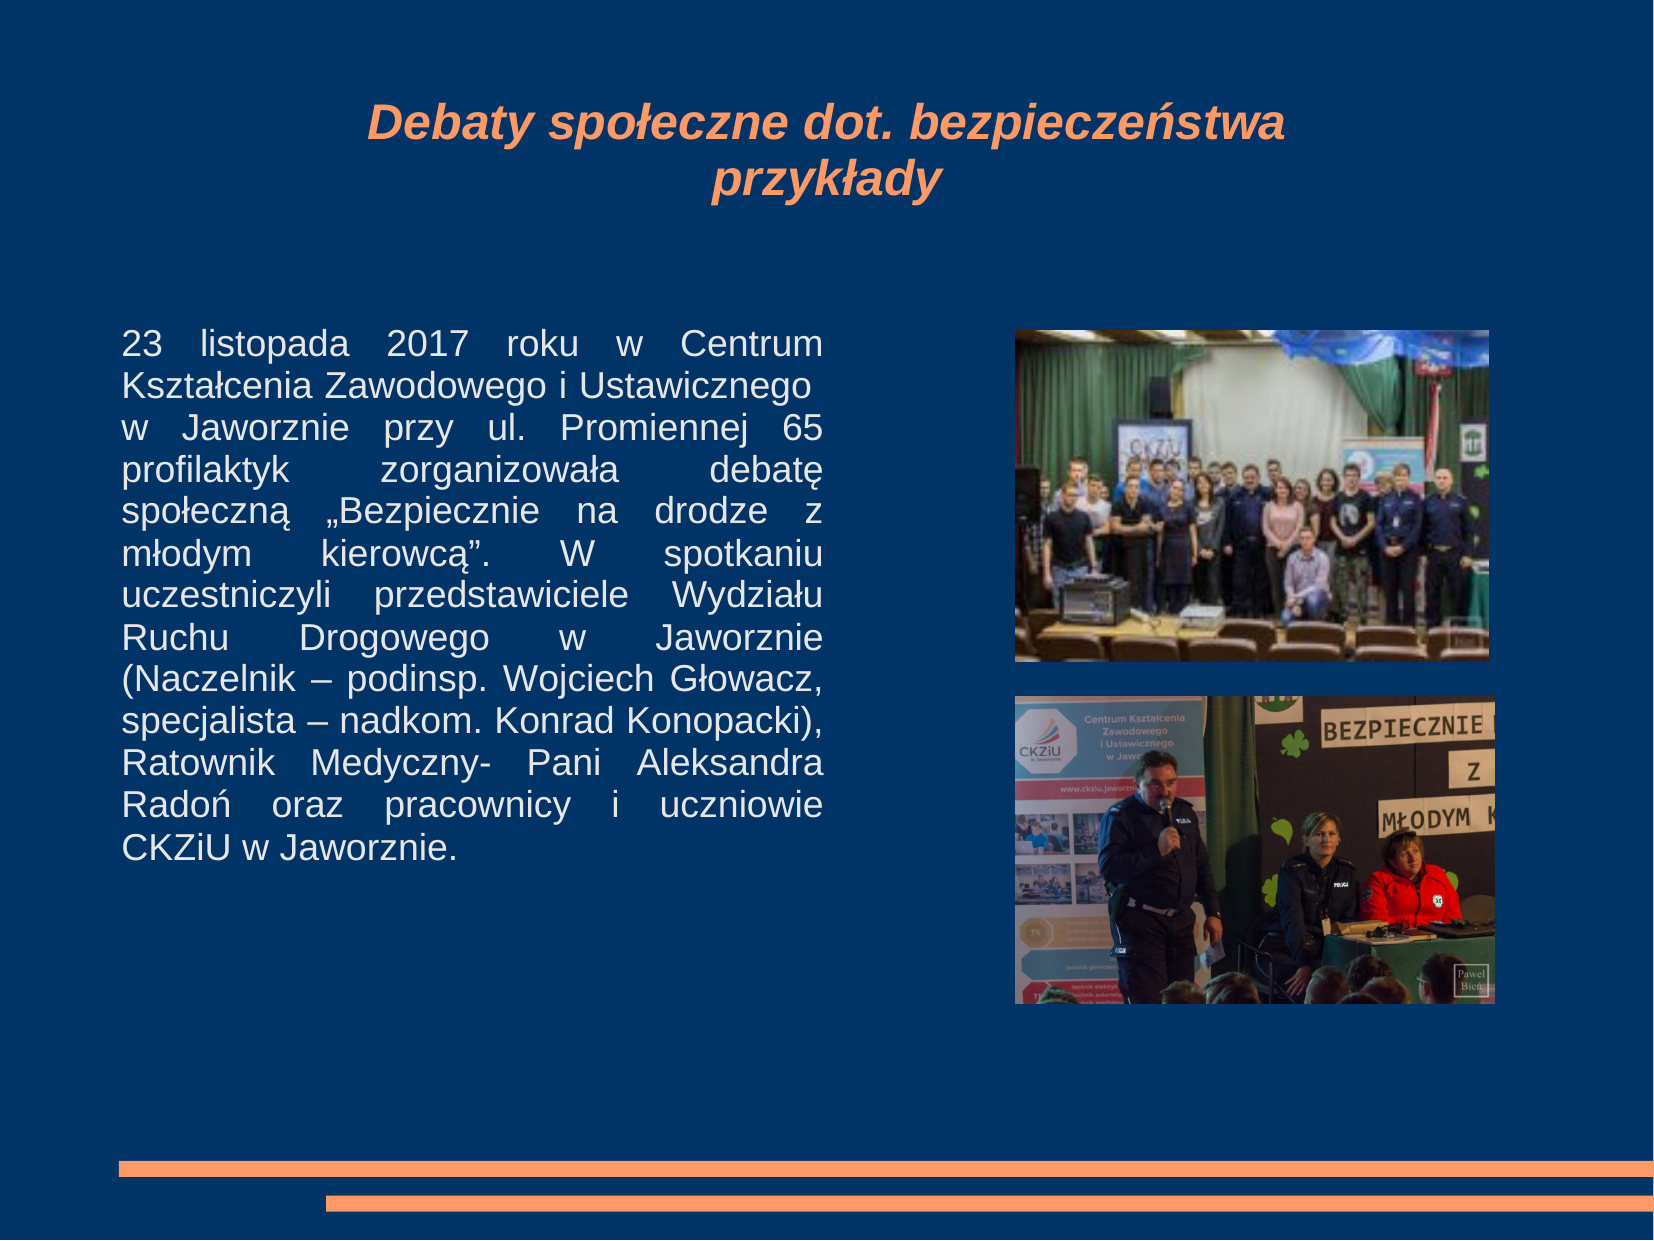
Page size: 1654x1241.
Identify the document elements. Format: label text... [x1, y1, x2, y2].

picture [1015, 696, 1495, 1004]
picture [1015, 330, 1489, 662]
title Debaty społeczne dot. bezpieczeństwa przykłady [121, 46, 1534, 254]
list 23 listopada 2017 roku w Centrum Kształcenia Zawodowego i Ustawicznego w Jaworznie przy ul. Promiennej 65 profilaktyk zorganizowała debatę społeczną „Bezpiecznie na drodze z młodym kierowcą”. W spotkaniu uczestniczyli przedstawiciele Wydziału Ruchu Drogowego w Jaworznie (Naczelnik – podinsp. Wojciech Głowacz, specjalista – nadkom. Konrad Konopacki), Ratownik Medyczny- Pani Aleksandra Radoń oraz pracownicy i uczniowie CKZiU w Jaworznie. [121, 322, 824, 1042]
